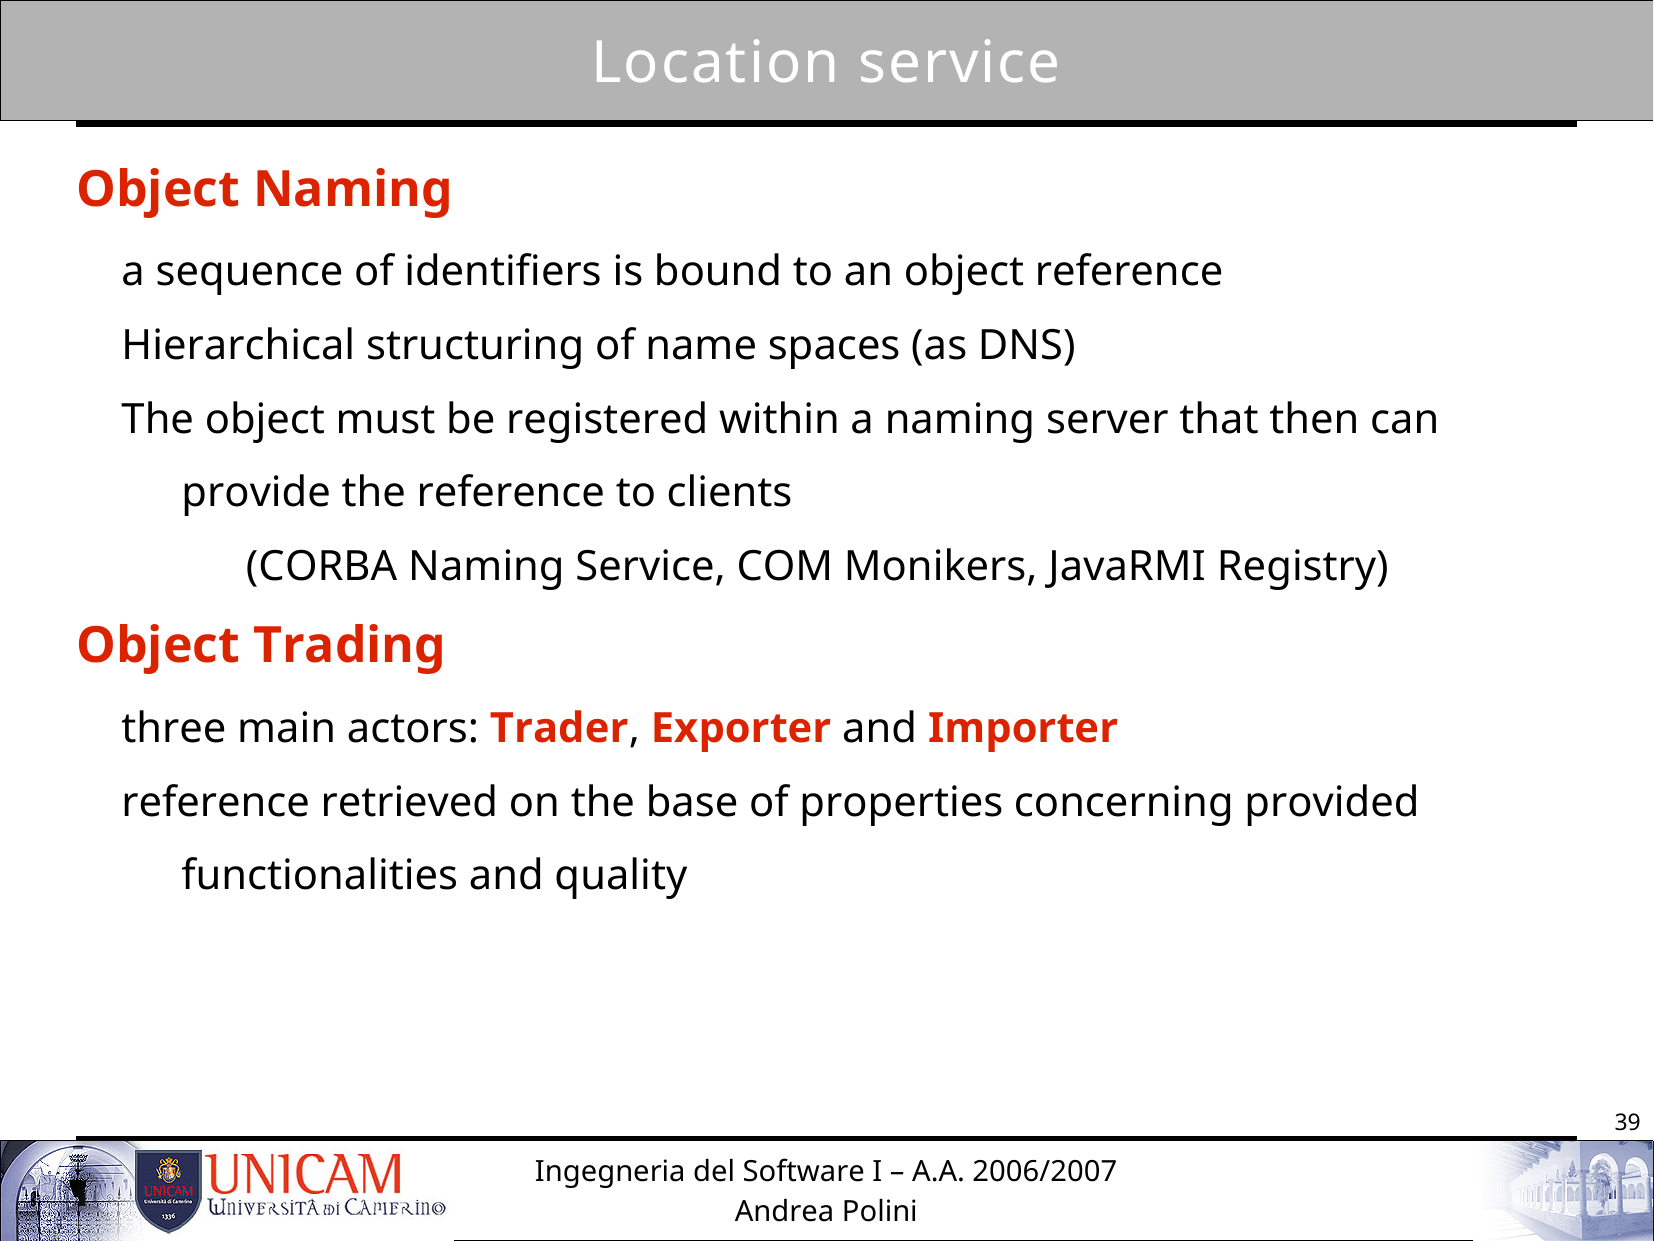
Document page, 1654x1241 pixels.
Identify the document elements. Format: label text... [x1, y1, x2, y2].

title Location service [0, 0, 1653, 121]
picture [1473, 1141, 1654, 1241]
picture [0, 1141, 454, 1241]
list Object Naming a sequence of identifiers is bound to an object reference Hierarchical structuring of name spaces (as DNS) The object must be registered within a naming server that then can provide the reference to clients (CORBA Naming Service, COM Monikers, JavaRMI Registry) Object Trading three main actors: Trader, Exporter and Importer reference retrieved on the base of properties concerning provided functionalities and quality [76, 152, 1577, 849]
